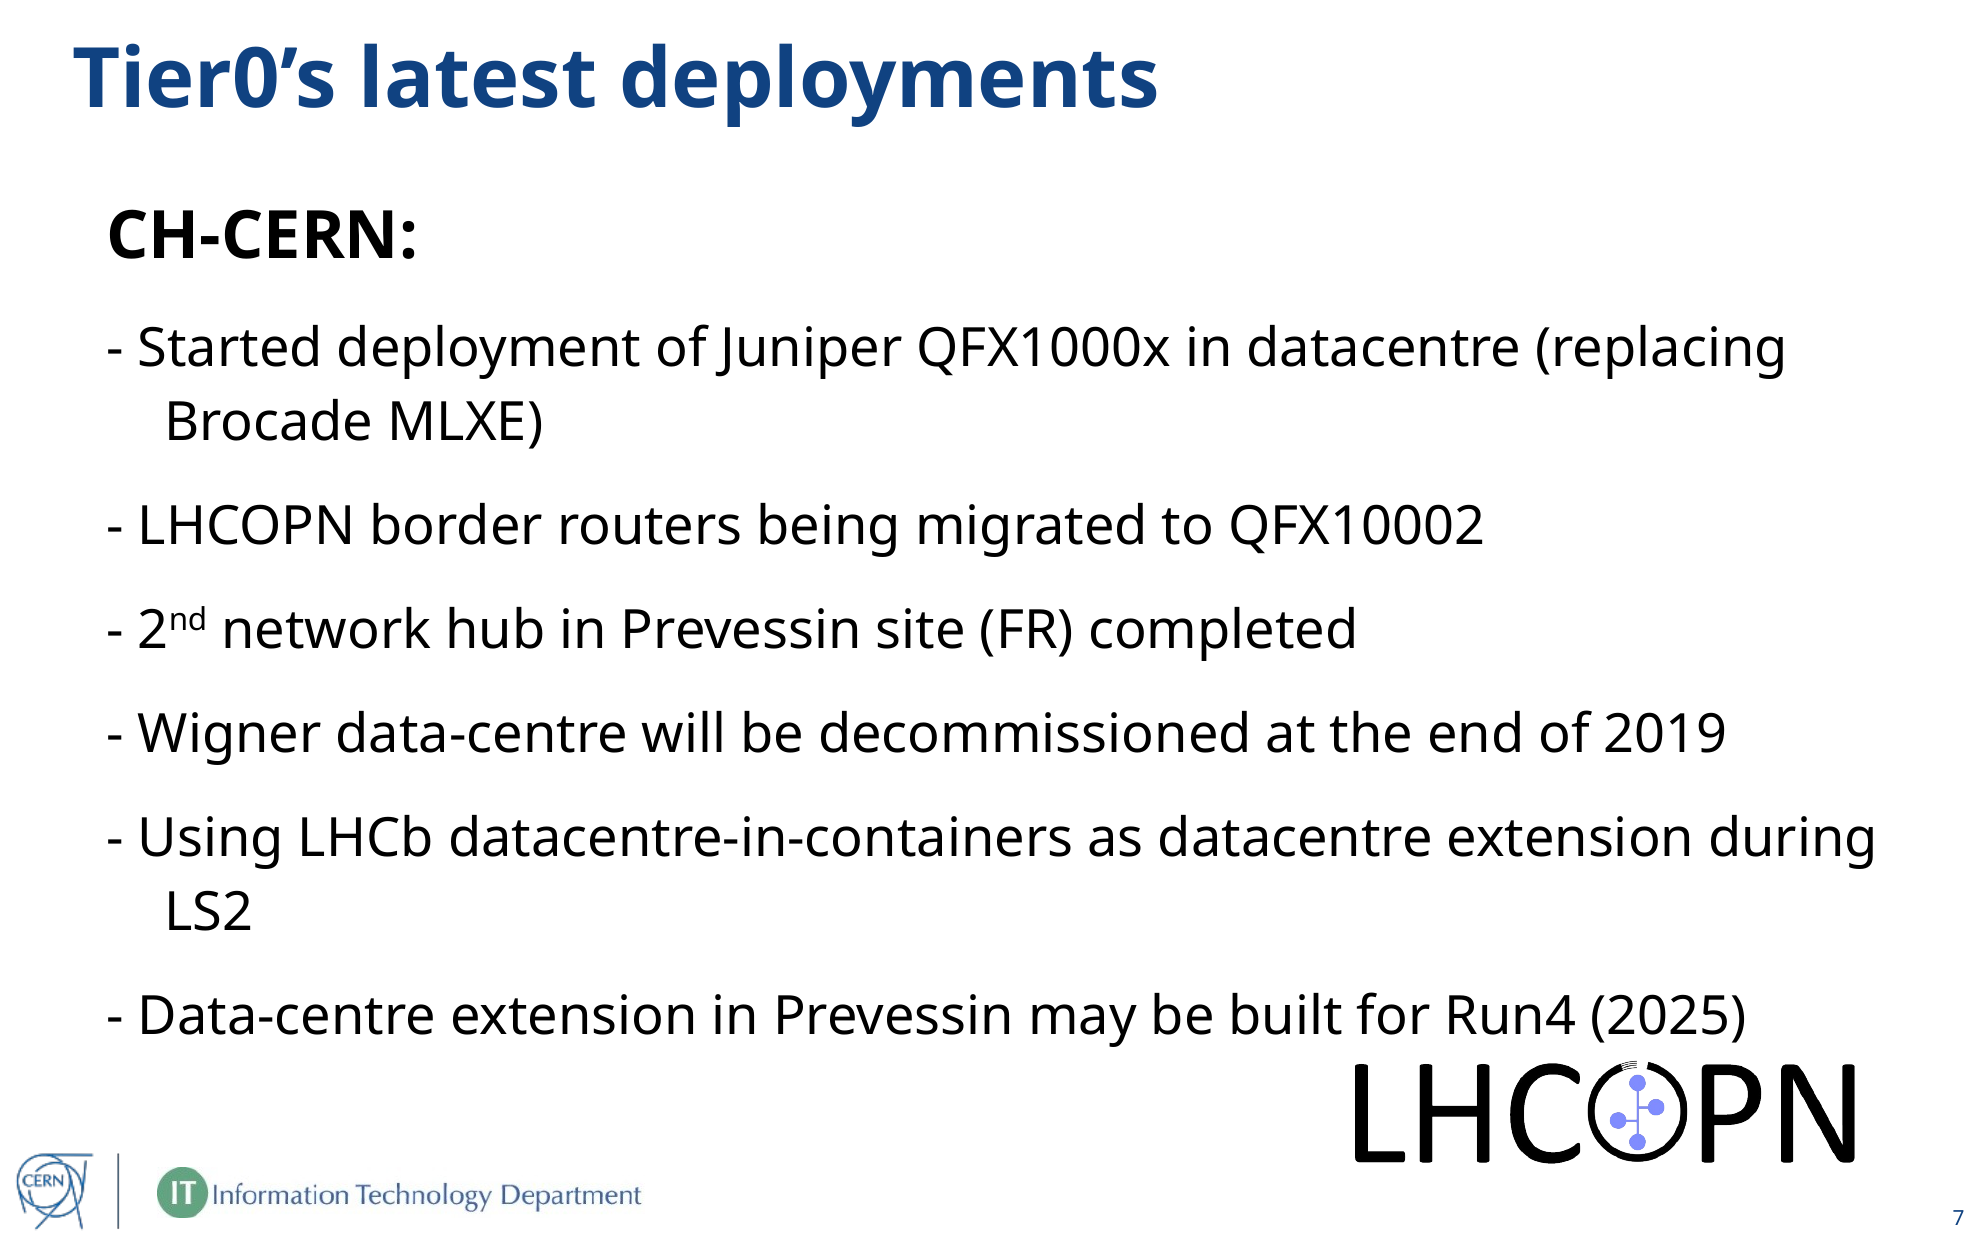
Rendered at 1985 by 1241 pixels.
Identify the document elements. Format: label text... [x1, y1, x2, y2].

text_box CH-CERN: - Started deployment of Juniper QFX1000x in datacentre (replacing Brocade MLXE) - LHCOPN border routers being migrated to QFX10002 - 2nd network hub in Prevessin site (FR) completed - Wigner data-centre will be decommissioned at the end of 2019 - Using LHCb datacentre-in-containers as datacentre extension during LS2 - Data-centre extension in Prevessin may be built for Run4 (2025) [91, 180, 1937, 1241]
picture [38, 1207, 55, 1215]
title Tier0’s latest deployments [72, 0, 1834, 166]
picture [16, 1188, 64, 1236]
picture [51, 1200, 64, 1215]
picture [1349, 1054, 1865, 1170]
picture [19, 1188, 64, 1207]
